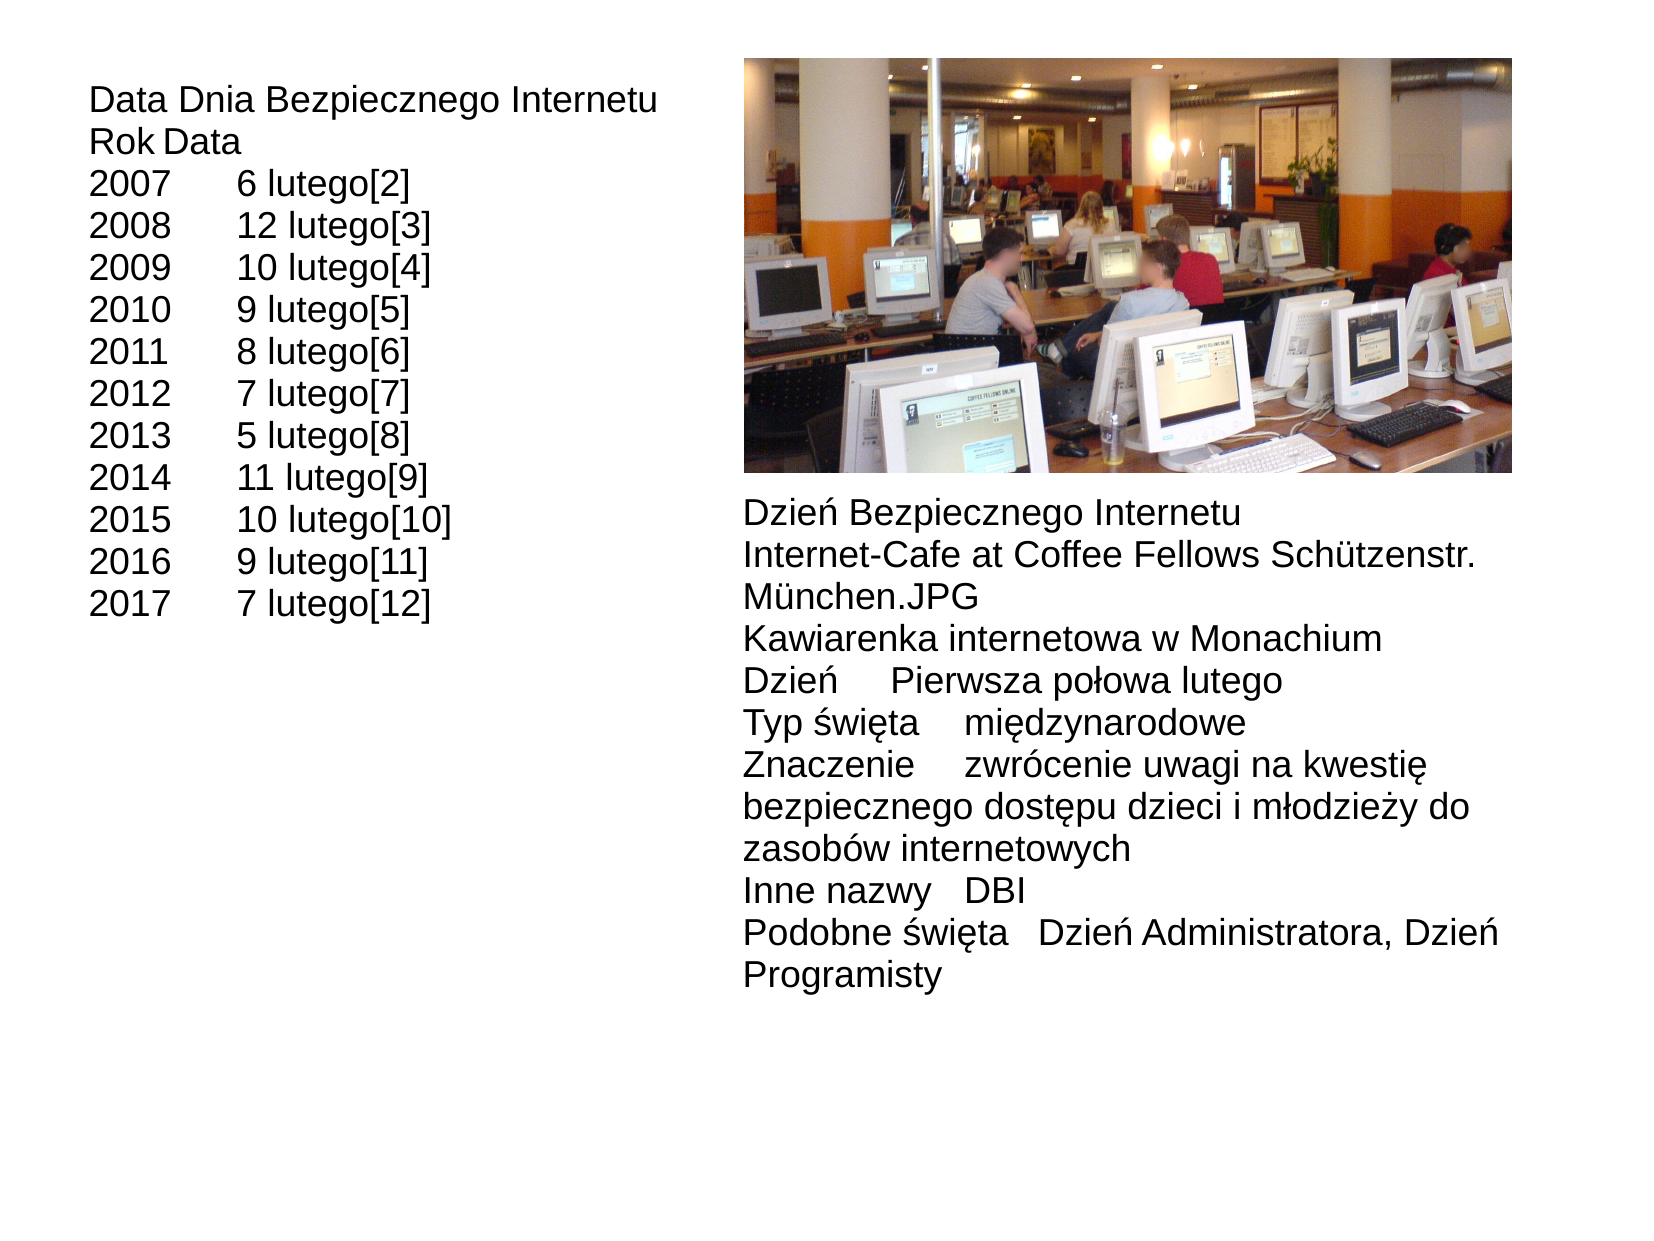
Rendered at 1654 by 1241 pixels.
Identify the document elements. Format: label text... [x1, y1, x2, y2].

text_box Dzień Bezpiecznego Internetu Internet-Cafe at Coffee Fellows Schützenstr. München.JPG Kawiarenka internetowa w Monachium Dzień Pierwsza połowa lutego Typ święta międzynarodowe Znaczenie zwrócenie uwagi na kwestię bezpiecznego dostępu dzieci i młodzieży do zasobów internetowych Inne nazwy DBI Podobne święta Dzień Administratora, Dzień Programisty [727, 484, 1560, 1003]
text_box Data Dnia Bezpiecznego Internetu Rok Data 2007 6 lutego[2] 2008 12 lutego[3] 2009 10 lutego[4] 2010 9 lutego[5] 2011 8 lutego[6] 2012 7 lutego[7] 2013 5 lutego[8] 2014 11 lutego[9] 2015 10 lutego[10] 2016 9 lutego[11] 2017 7 lutego[12] [73, 70, 674, 632]
picture [744, 58, 1512, 473]
